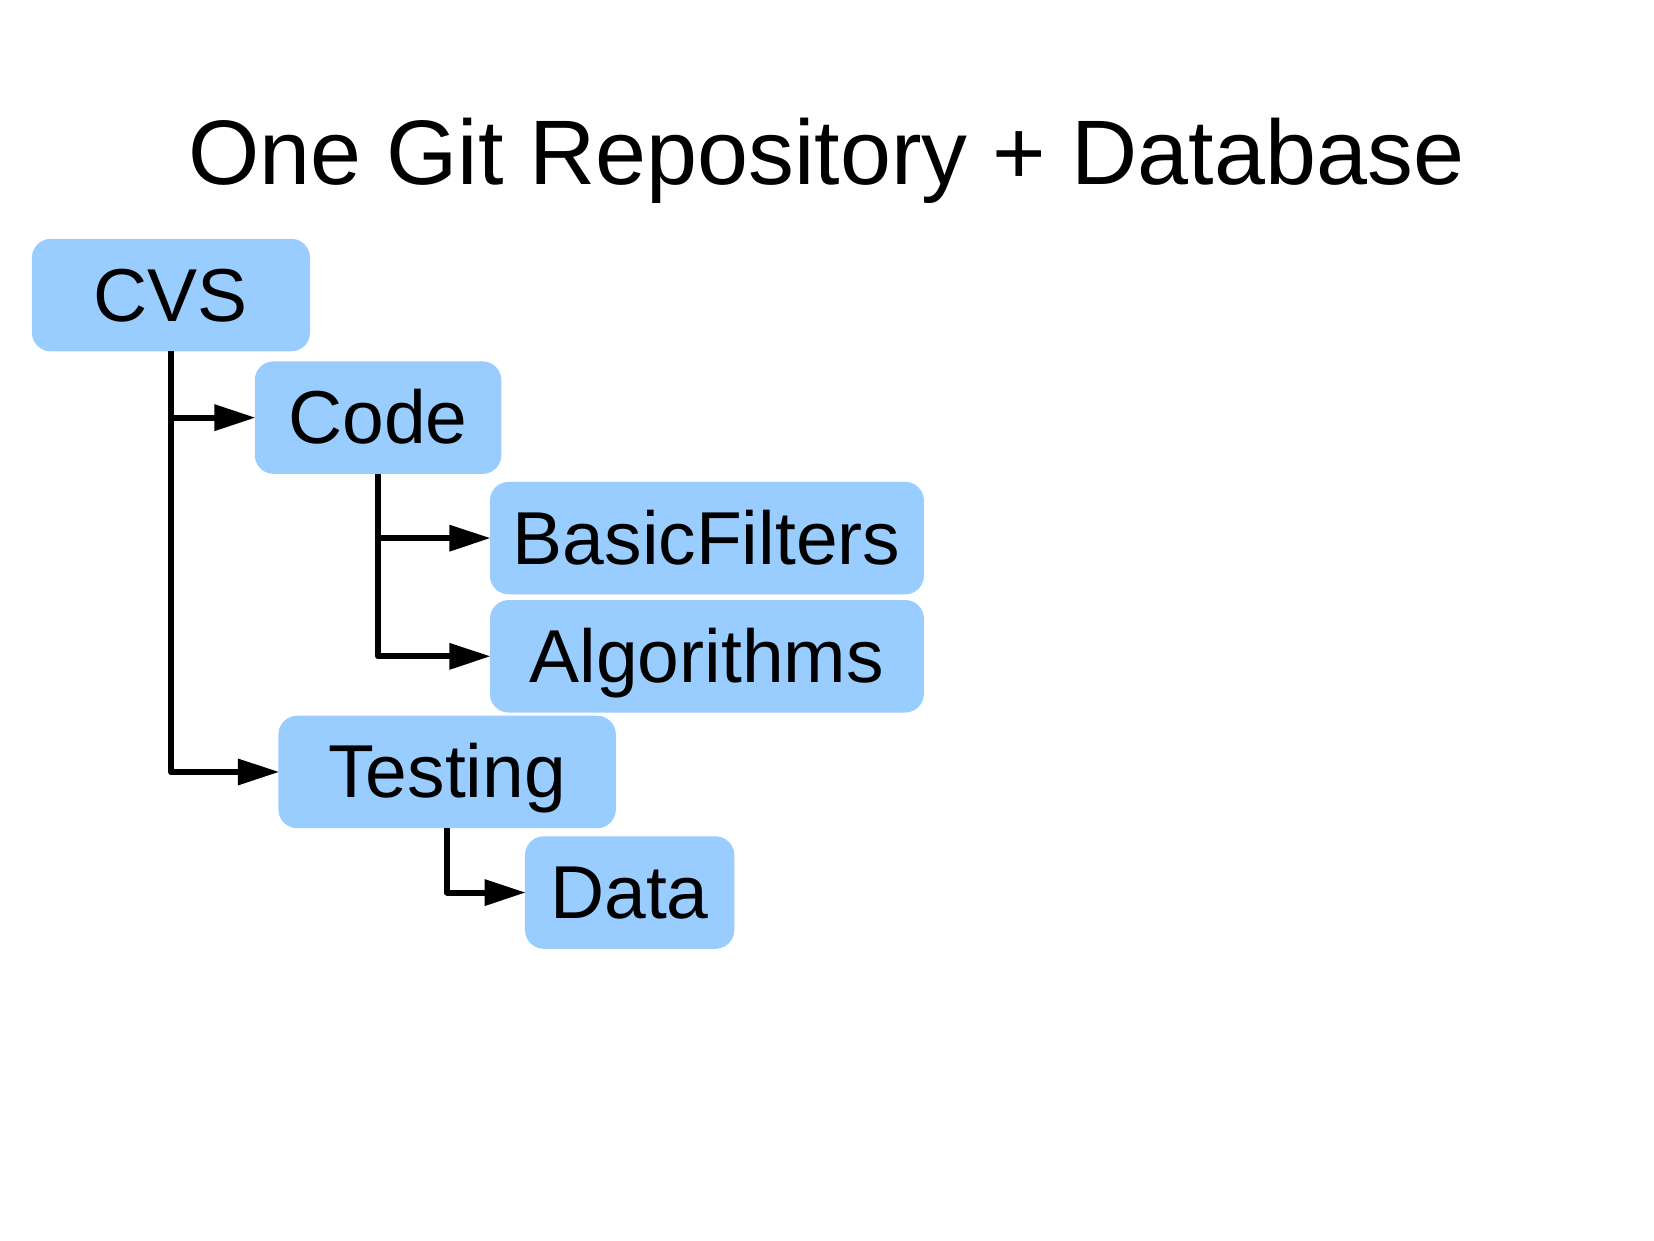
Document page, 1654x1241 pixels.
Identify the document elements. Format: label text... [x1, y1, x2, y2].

text_box Data [524, 836, 735, 949]
title One Git Repository + Database [82, 49, 1571, 257]
text_box Testing [278, 715, 616, 829]
text_box CVS [31, 238, 311, 352]
text_box Algorithms [489, 600, 924, 713]
text_box Code [254, 361, 502, 474]
text_box BasicFilters [489, 481, 924, 595]
